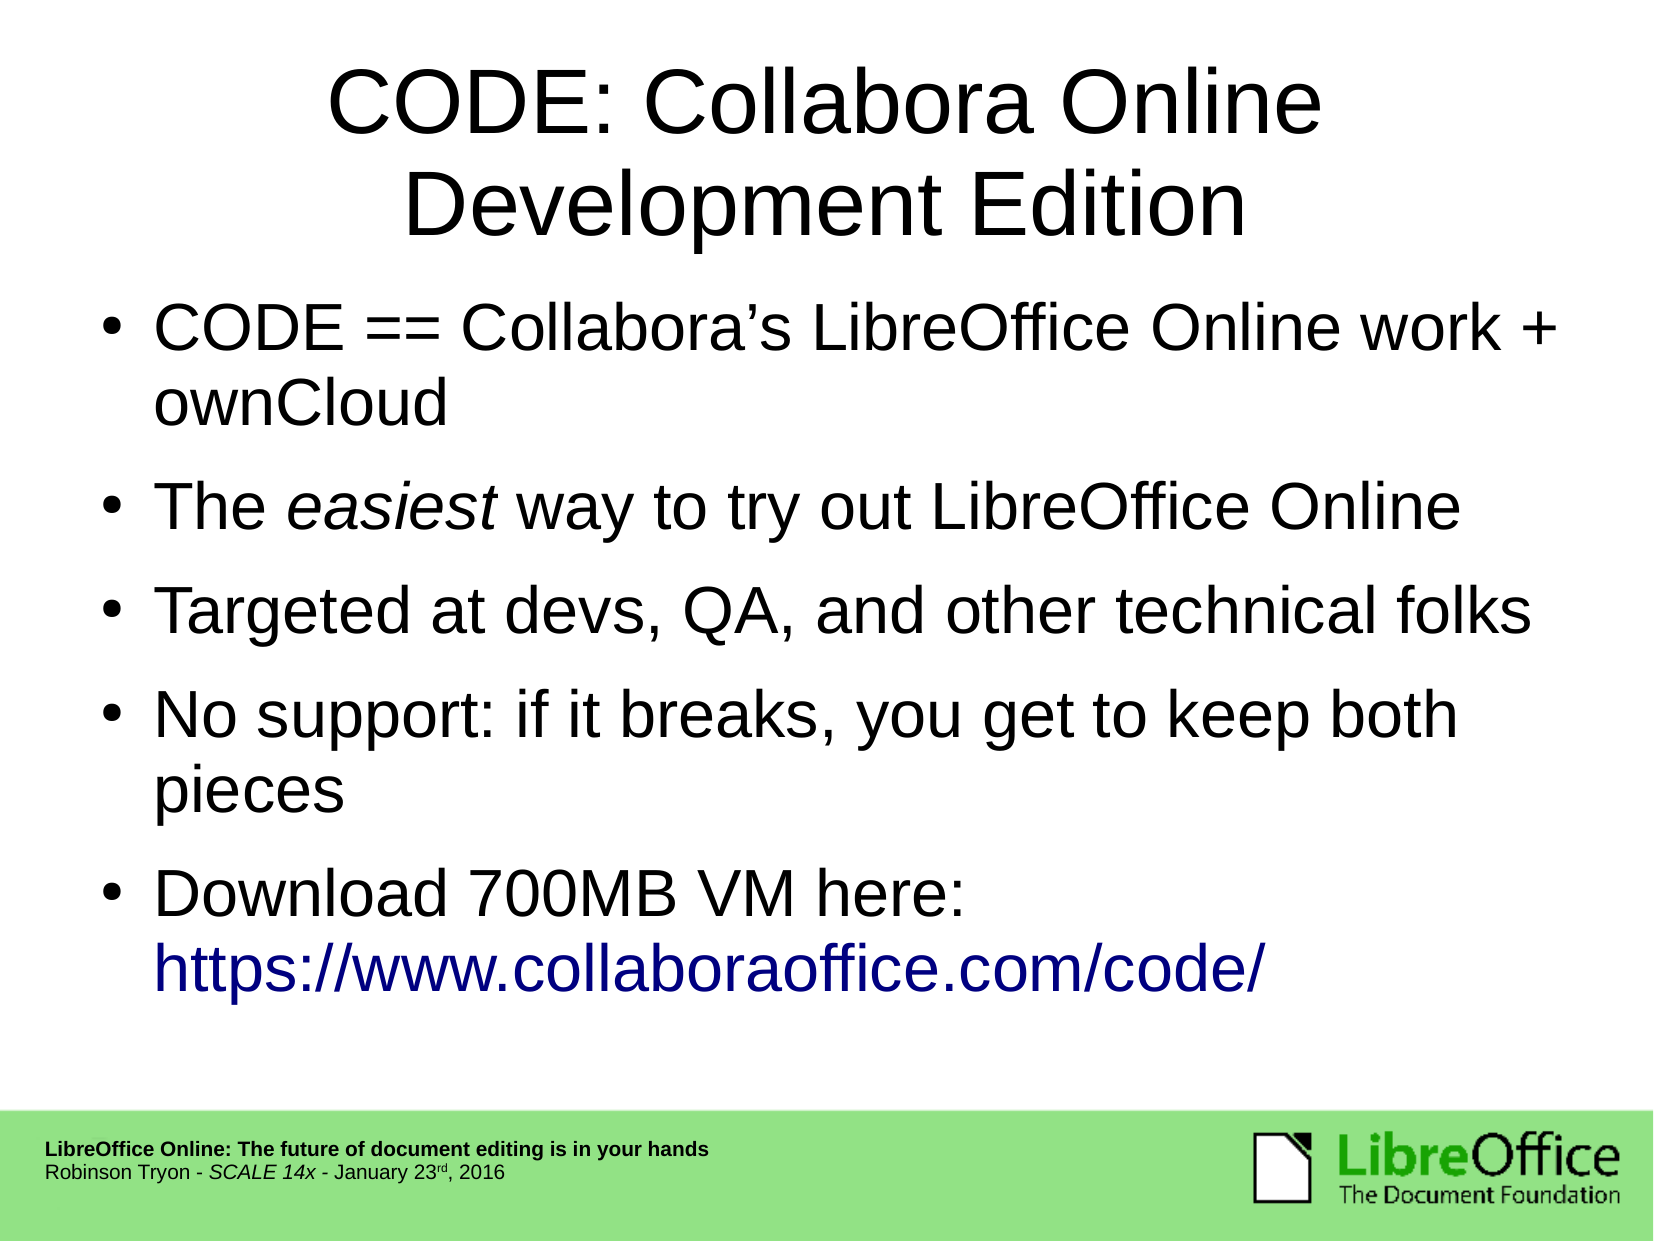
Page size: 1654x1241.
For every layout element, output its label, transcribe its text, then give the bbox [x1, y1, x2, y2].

title CODE: Collabora Online Development Edition [82, 49, 1571, 257]
picture [0, 0, 1654, 1241]
list CODE == Collabora’s LibreOffice Online work + ownCloud The easiest way to try out LibreOffice Online Targeted at devs, QA, and other technical folks No support: if it breaks, you get to keep both pieces Download 700MB VM here: https://www.collaboraoffice.com/code/ [82, 290, 1571, 1010]
